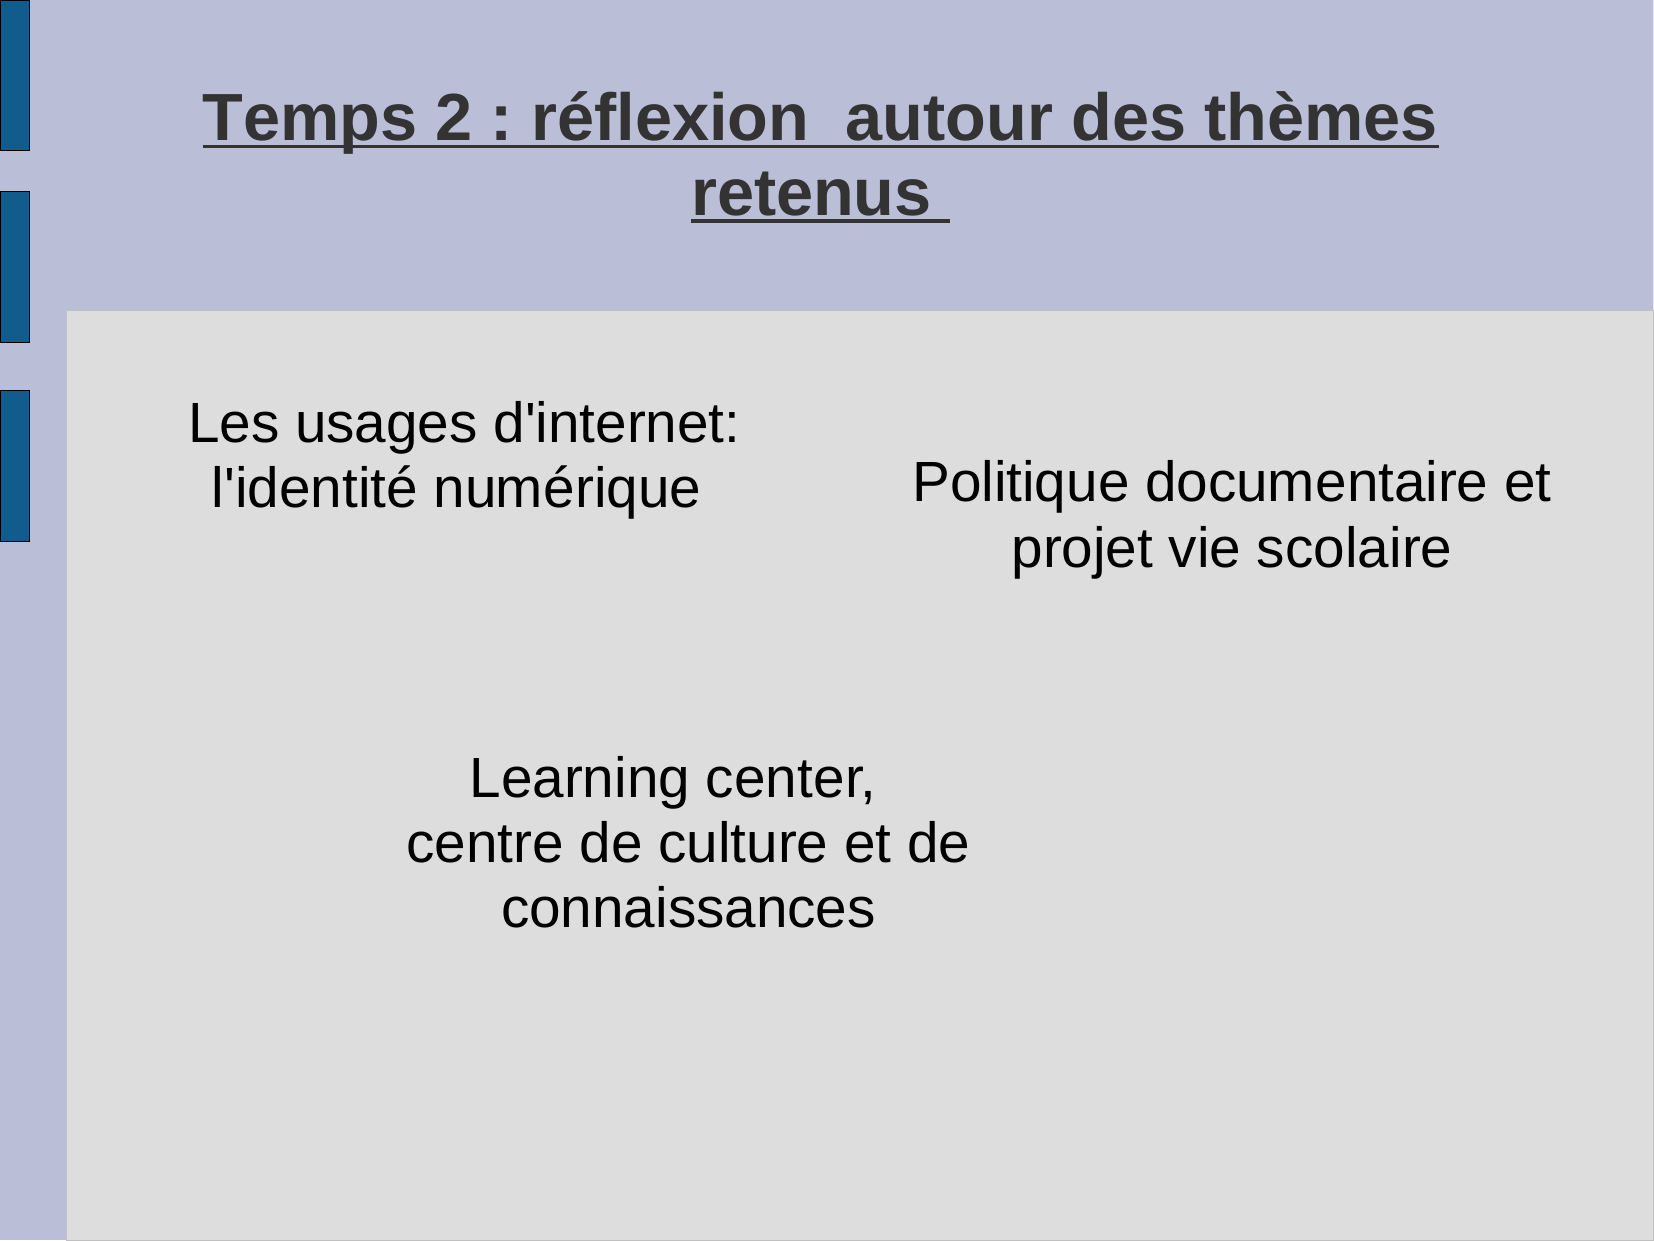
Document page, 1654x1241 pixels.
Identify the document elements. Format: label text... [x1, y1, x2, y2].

title Temps 2 : réflexion autour des thèmes retenus [76, 59, 1565, 252]
chart [82, 324, 1595, 1109]
